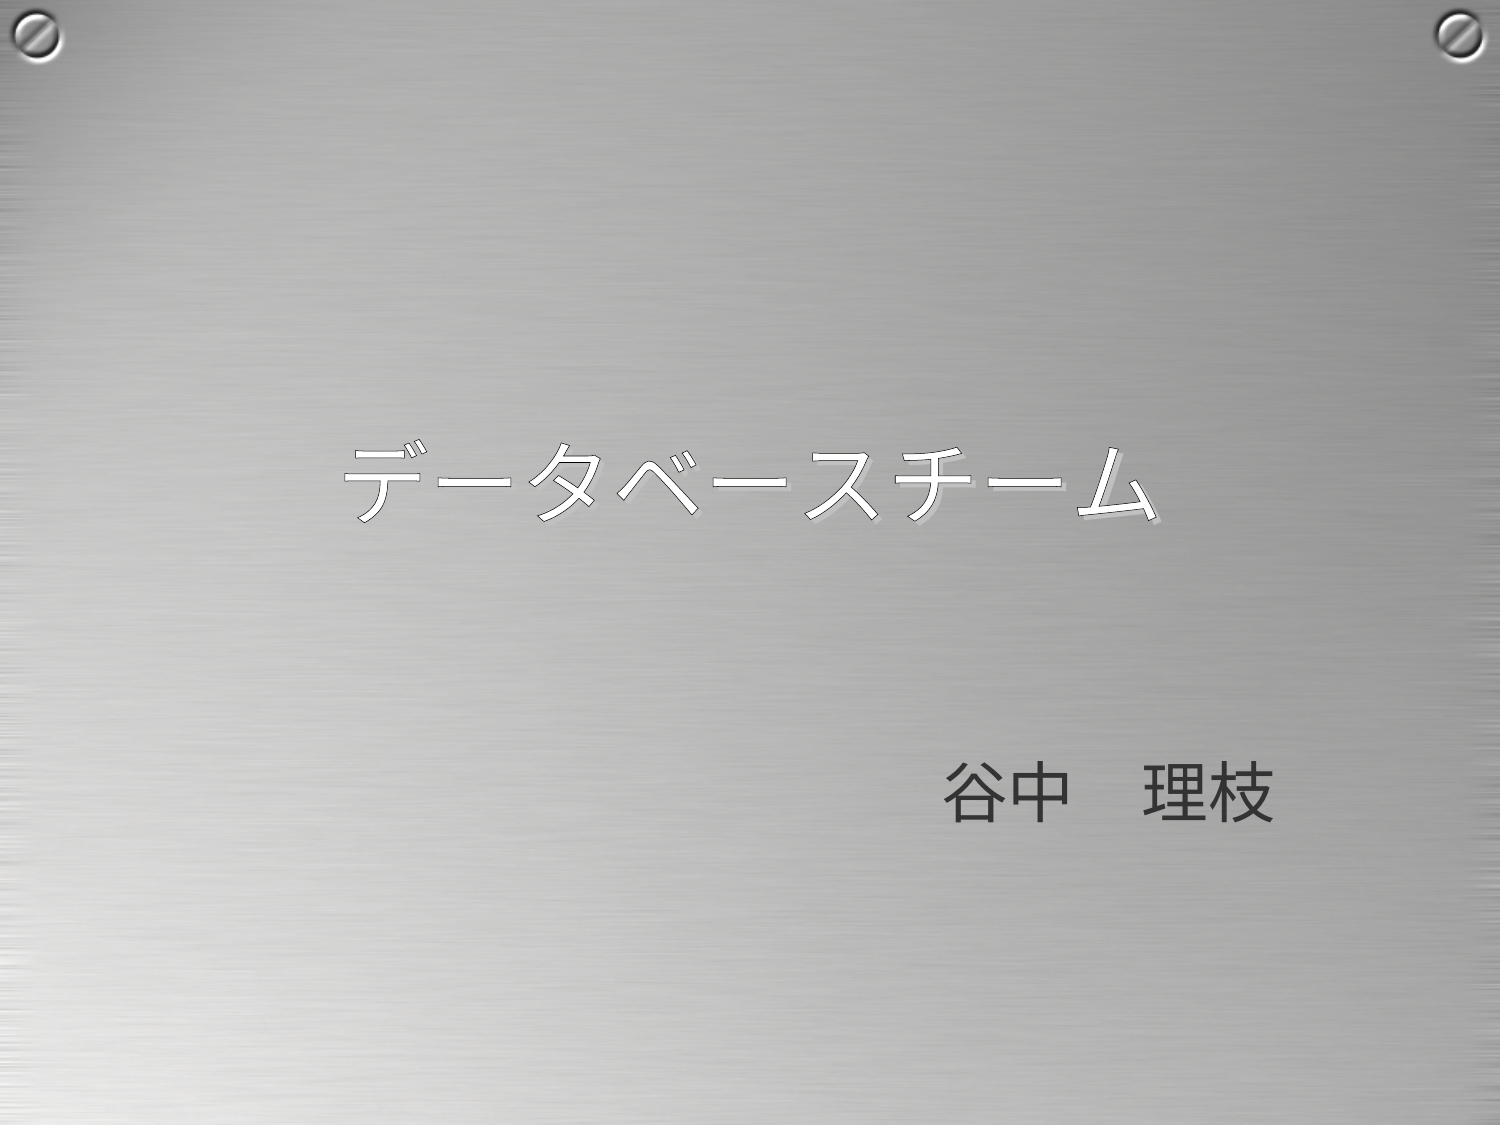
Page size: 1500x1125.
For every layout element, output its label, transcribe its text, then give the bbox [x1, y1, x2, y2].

picture [0, 0, 1500, 1125]
title データベースチーム [112, 356, 1388, 599]
subtitle 谷中 理枝 [225, 644, 1276, 933]
